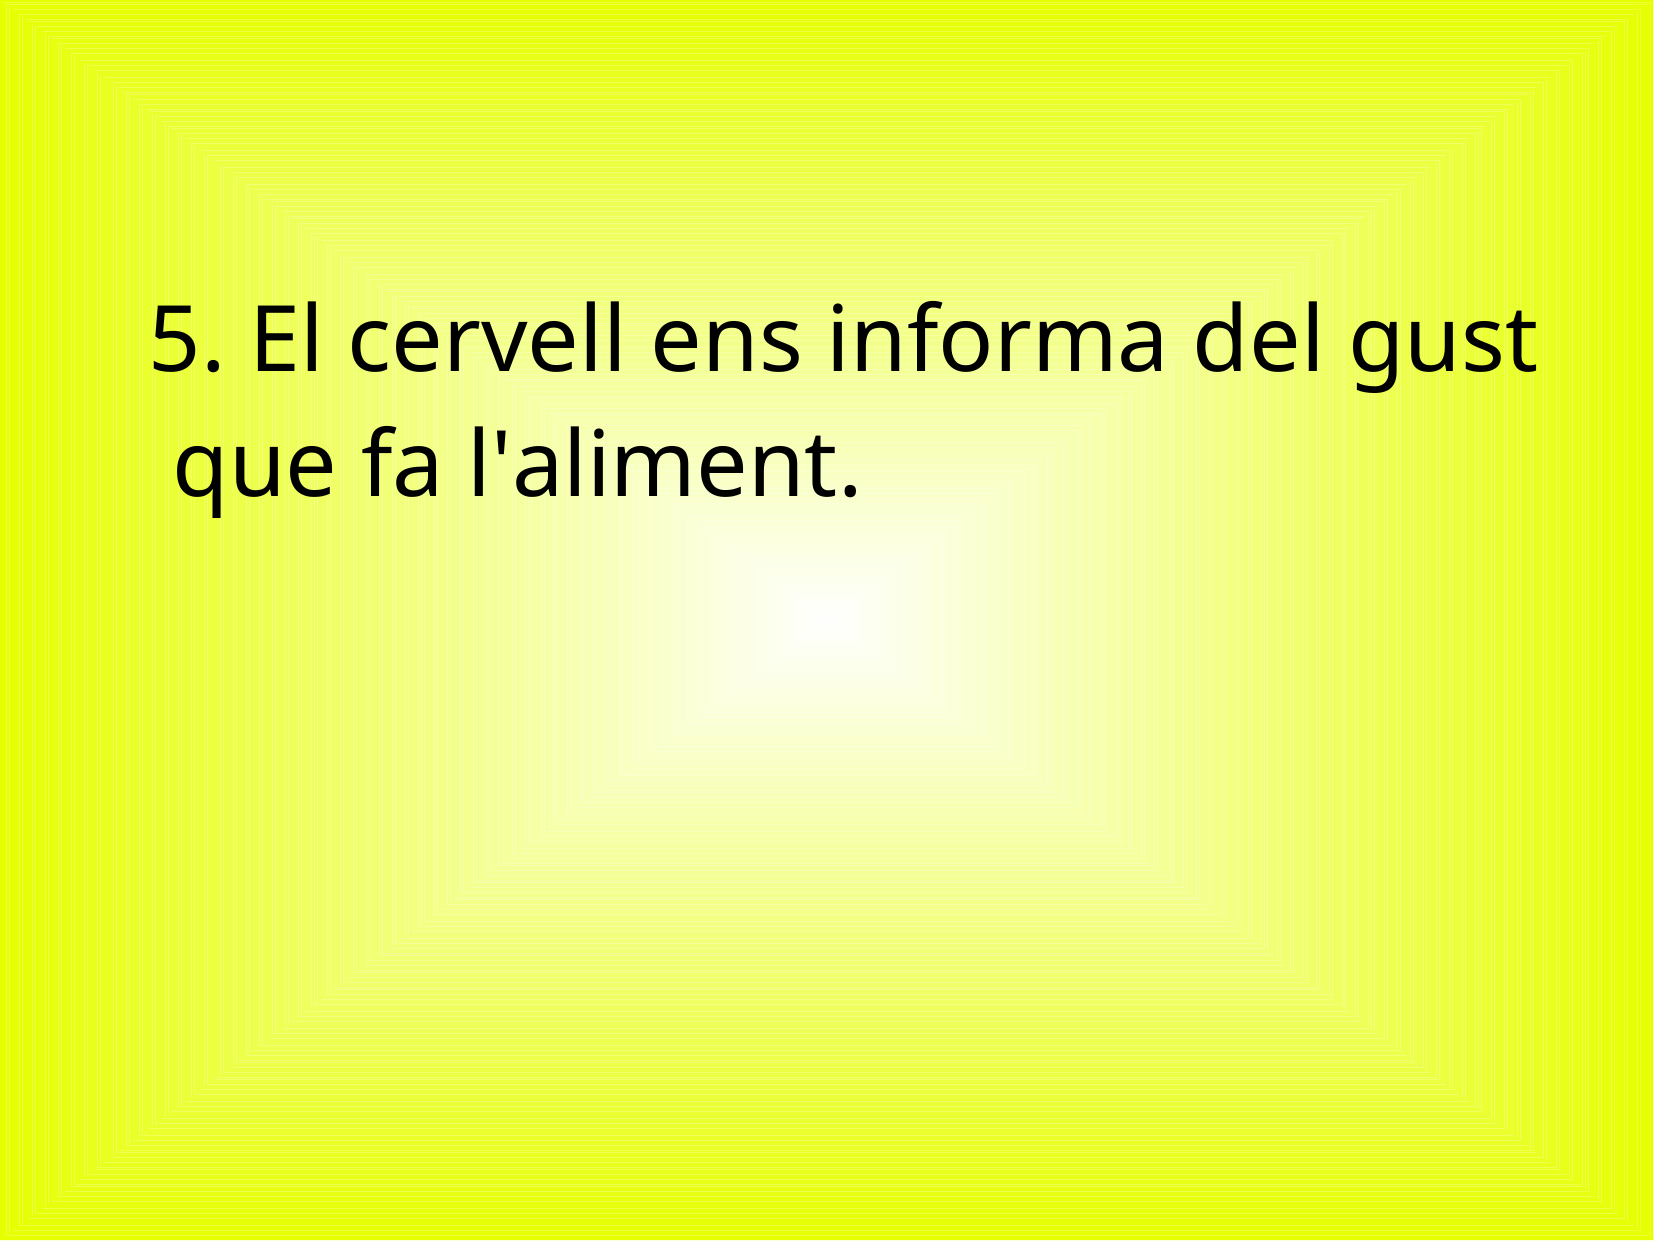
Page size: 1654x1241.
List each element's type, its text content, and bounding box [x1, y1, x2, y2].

text_box 5. El cervell ens informa del gust que fa l'aliment. [134, 265, 1565, 537]
